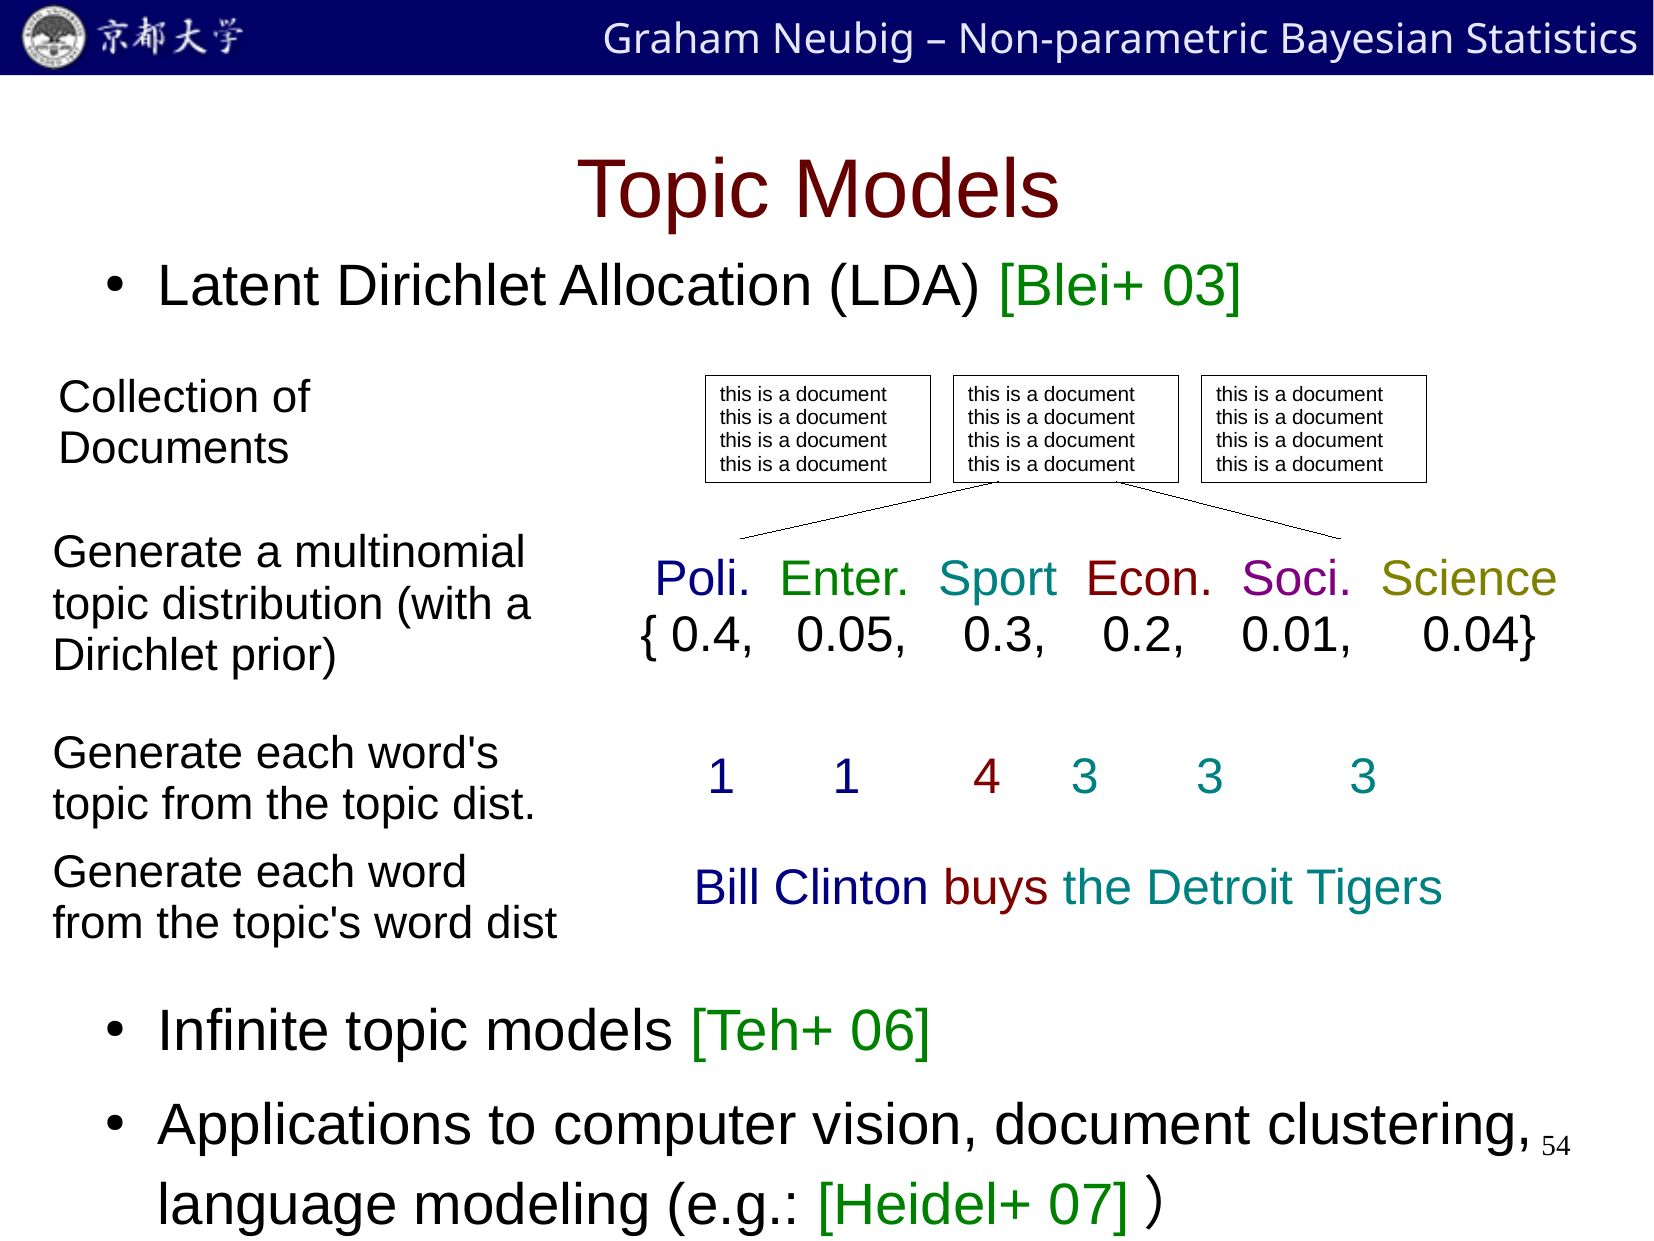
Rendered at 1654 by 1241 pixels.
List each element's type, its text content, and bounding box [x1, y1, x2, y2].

text_box this is a document this is a document this is a document this is a document [705, 375, 931, 483]
text_box this is a document this is a document this is a document this is a document [1201, 375, 1427, 483]
list Latent Dirichlet Allocation (LDA) [Blei+ 03] Infinite topic models [Teh+ 06] Applications to computer vision, document clustering, language modeling (e.g.: [Heidel+ 07]） [86, 252, 1576, 1223]
text_box this is a document this is a document this is a document this is a document [953, 375, 1179, 483]
text_box Generate each word's topic from the topic dist. [37, 719, 552, 838]
title Topic Models [75, 100, 1564, 277]
text_box Collection of Documents [43, 363, 326, 481]
text_box Generate each word from the topic's word dist [37, 838, 573, 956]
text_box Poli. Enter. Sport Econ. Soci. Science { 0.4, 0.05, 0.3, 0.2, 0.01, 0.04} [625, 543, 1576, 670]
picture [0, 0, 247, 70]
text_box Generate a multinomial topic distribution (with a Dirichlet prior) [37, 519, 547, 688]
text_box 1 1 4 3 3 3 Bill Clinton buys the Detroit Tigers [678, 740, 1459, 921]
